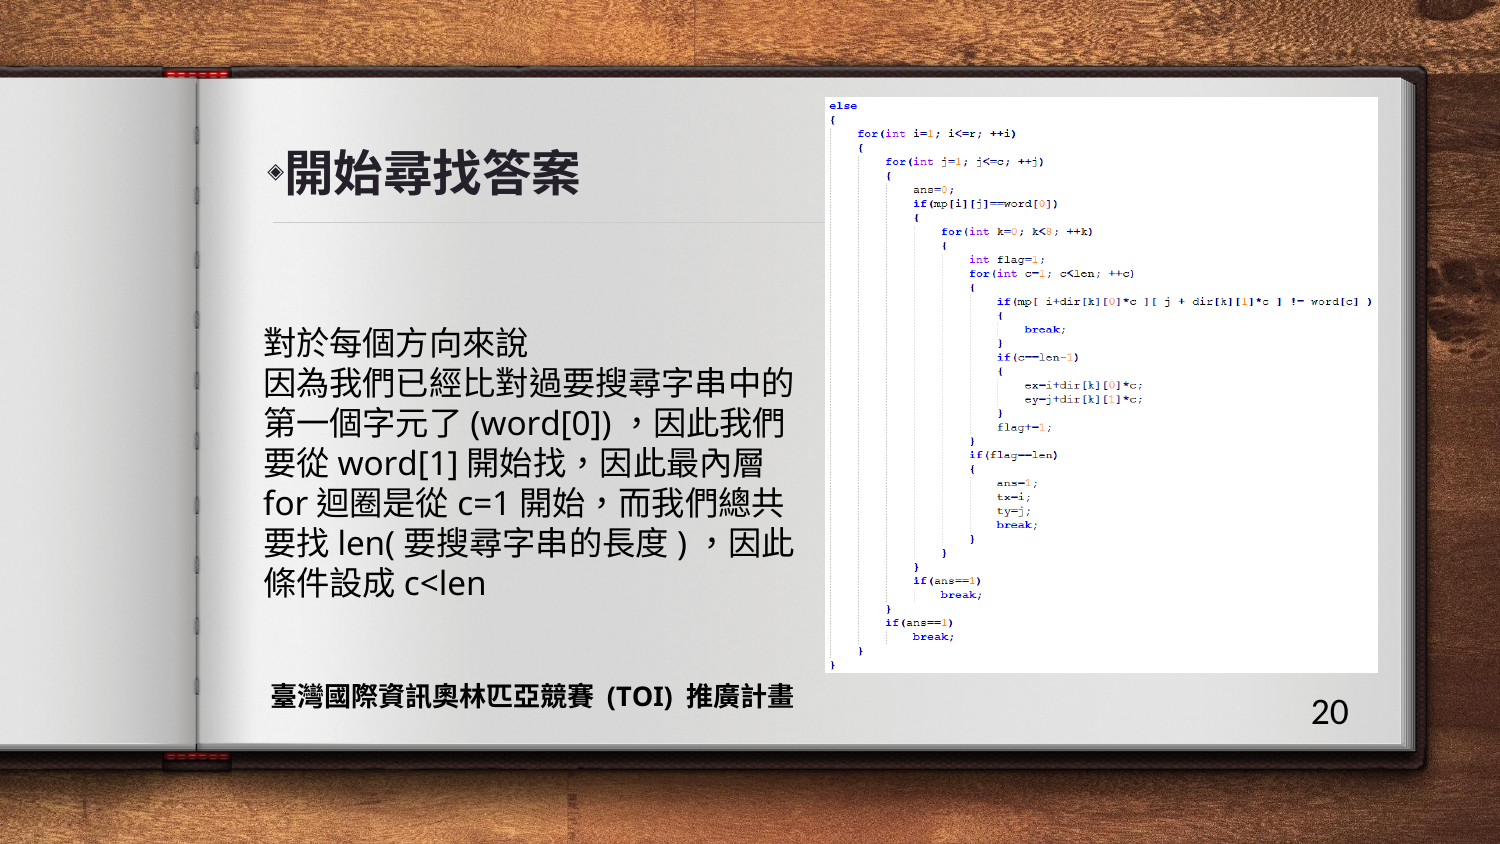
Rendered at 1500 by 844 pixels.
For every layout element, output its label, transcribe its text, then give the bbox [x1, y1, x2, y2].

text_box 19 [1295, 672, 1386, 737]
text_box 對於每個方向來說 因為我們已經比對過要搜尋字串中的第一個字元了(word[0])，因此我們要從word[1]開始找，因此最內層for迴圈是從c=1開始，而我們總共要找len(要搜尋字串的長度)，因此條件設成c<len [248, 315, 825, 613]
picture [825, 97, 1378, 673]
list 開始尋找答案 [252, 126, 825, 216]
